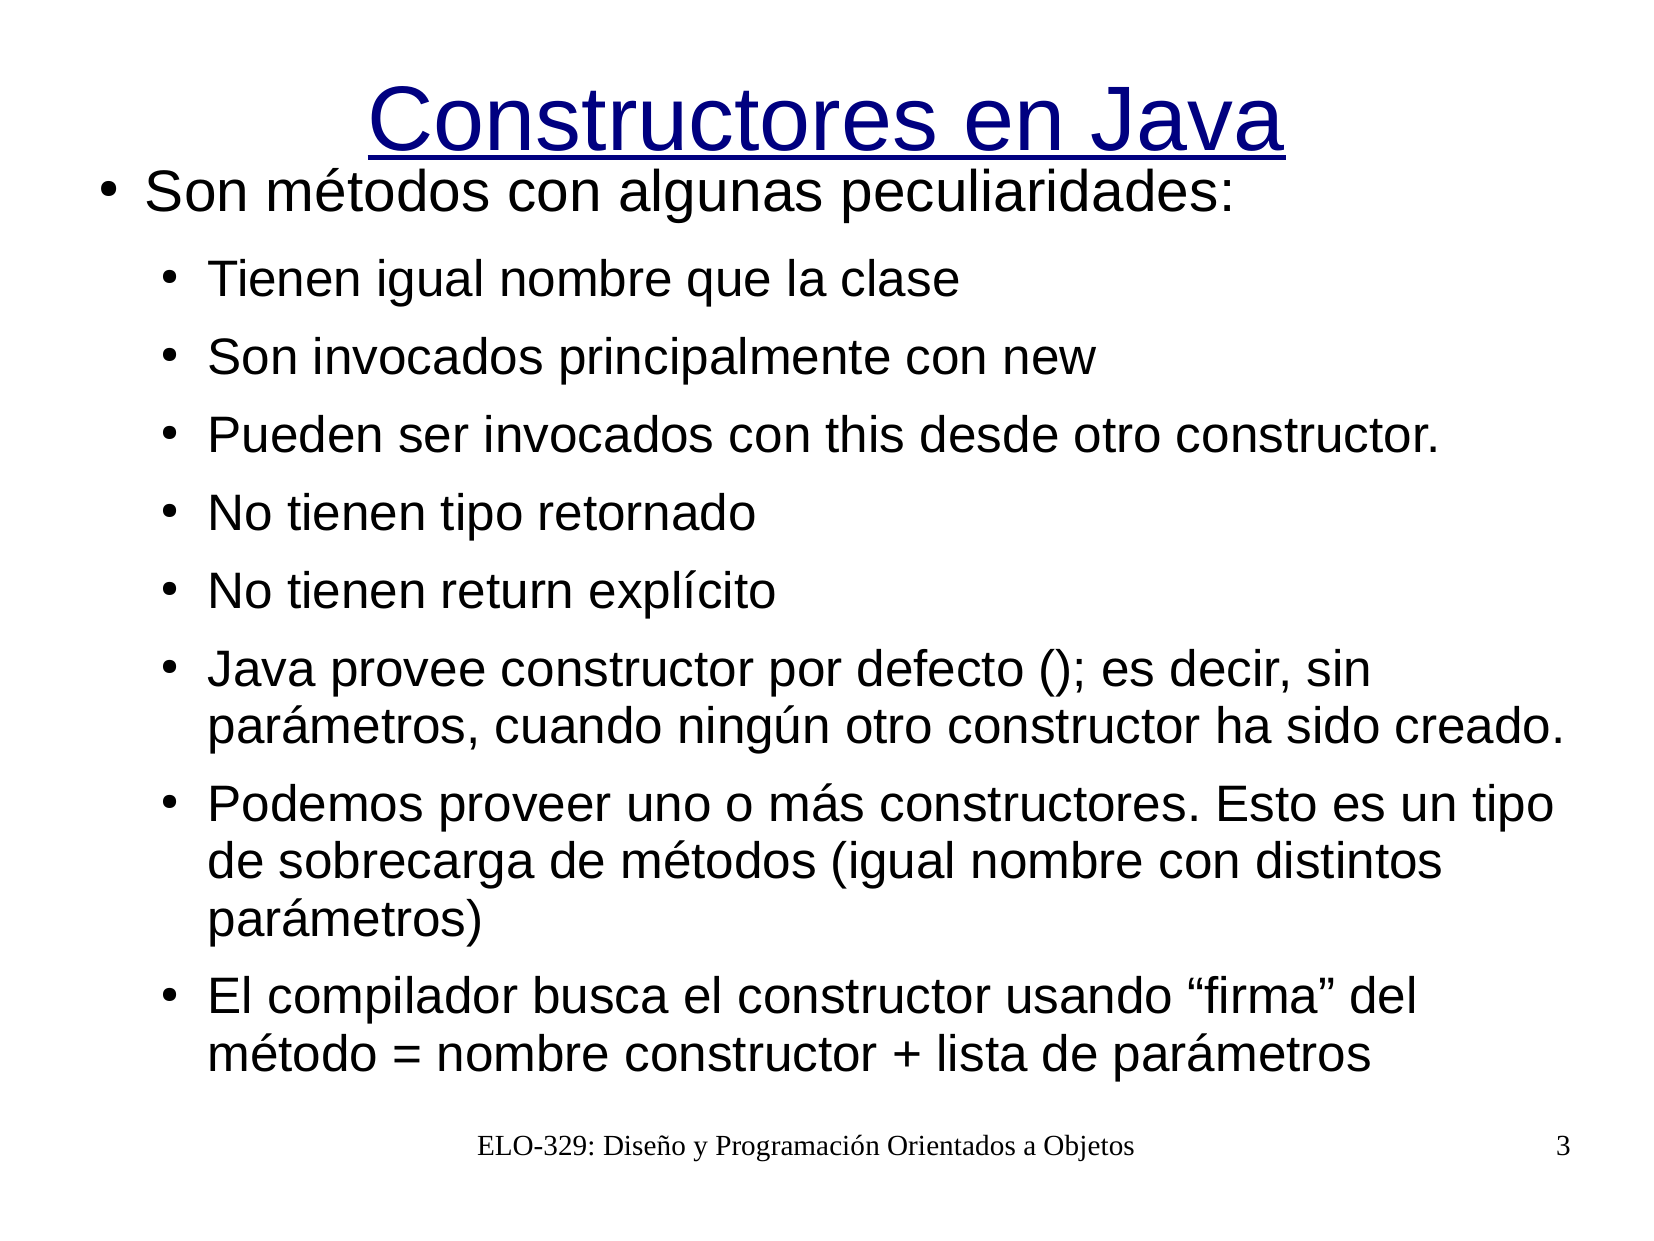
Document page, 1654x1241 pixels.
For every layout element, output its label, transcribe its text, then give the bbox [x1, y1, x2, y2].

title Constructores en Java [82, 49, 1571, 157]
list Son métodos con algunas peculiaridades: Tienen igual nombre que la clase Son invocados principalmente con new Pueden ser invocados con this desde otro constructor. No tienen tipo retornado No tienen return explícito Java provee constructor por defecto (); es decir, sin parámetros, cuando ningún otro constructor ha sido creado. Podemos proveer uno o más constructores. Esto es un tipo de sobrecarga de métodos (igual nombre con distintos parámetros) El compilador busca el constructor usando “firma” del método = nombre constructor + lista de parámetros [82, 157, 1571, 1133]
